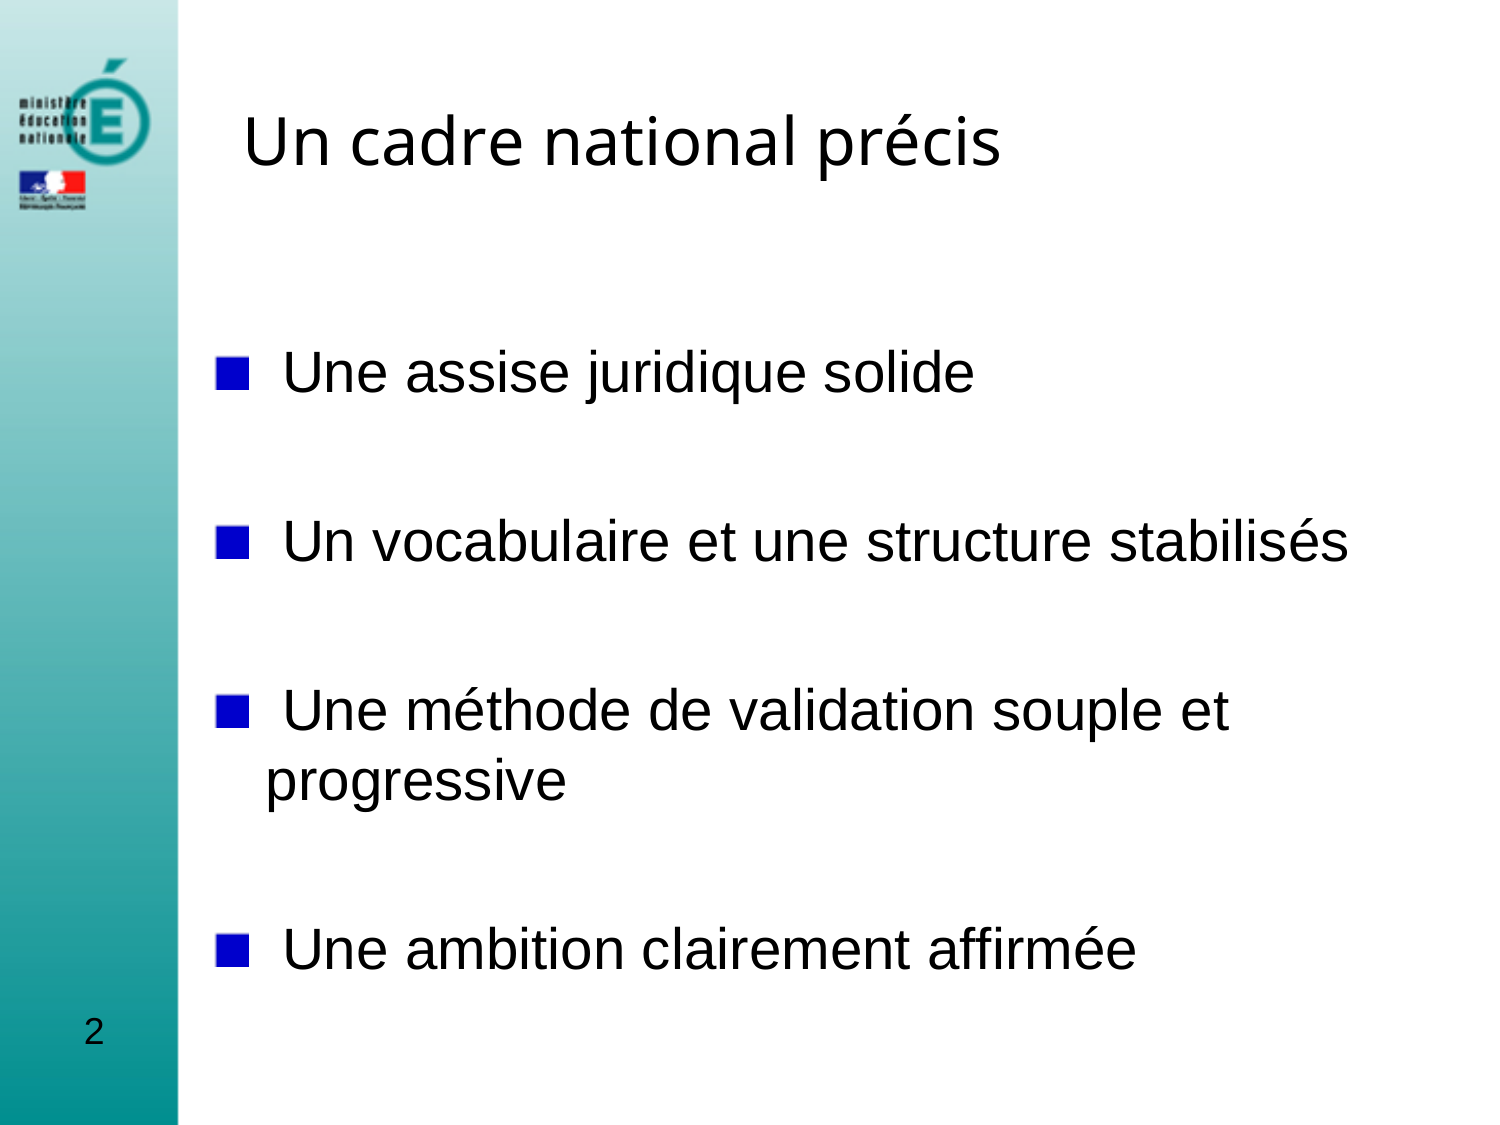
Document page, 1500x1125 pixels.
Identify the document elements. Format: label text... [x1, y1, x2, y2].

picture [0, 0, 179, 1125]
picture [206, 516, 249, 559]
text_box Un cadre national précis [192, 45, 1442, 233]
picture [206, 685, 249, 728]
text_box Une assise juridique solide Un vocabulaire et une structure stabilisés Une méthode de validation souple et progressive Une ambition clairement affirmée [192, 326, 1442, 1006]
picture [206, 924, 249, 967]
text_box <numéro> [41, 999, 148, 1060]
picture [206, 347, 249, 390]
